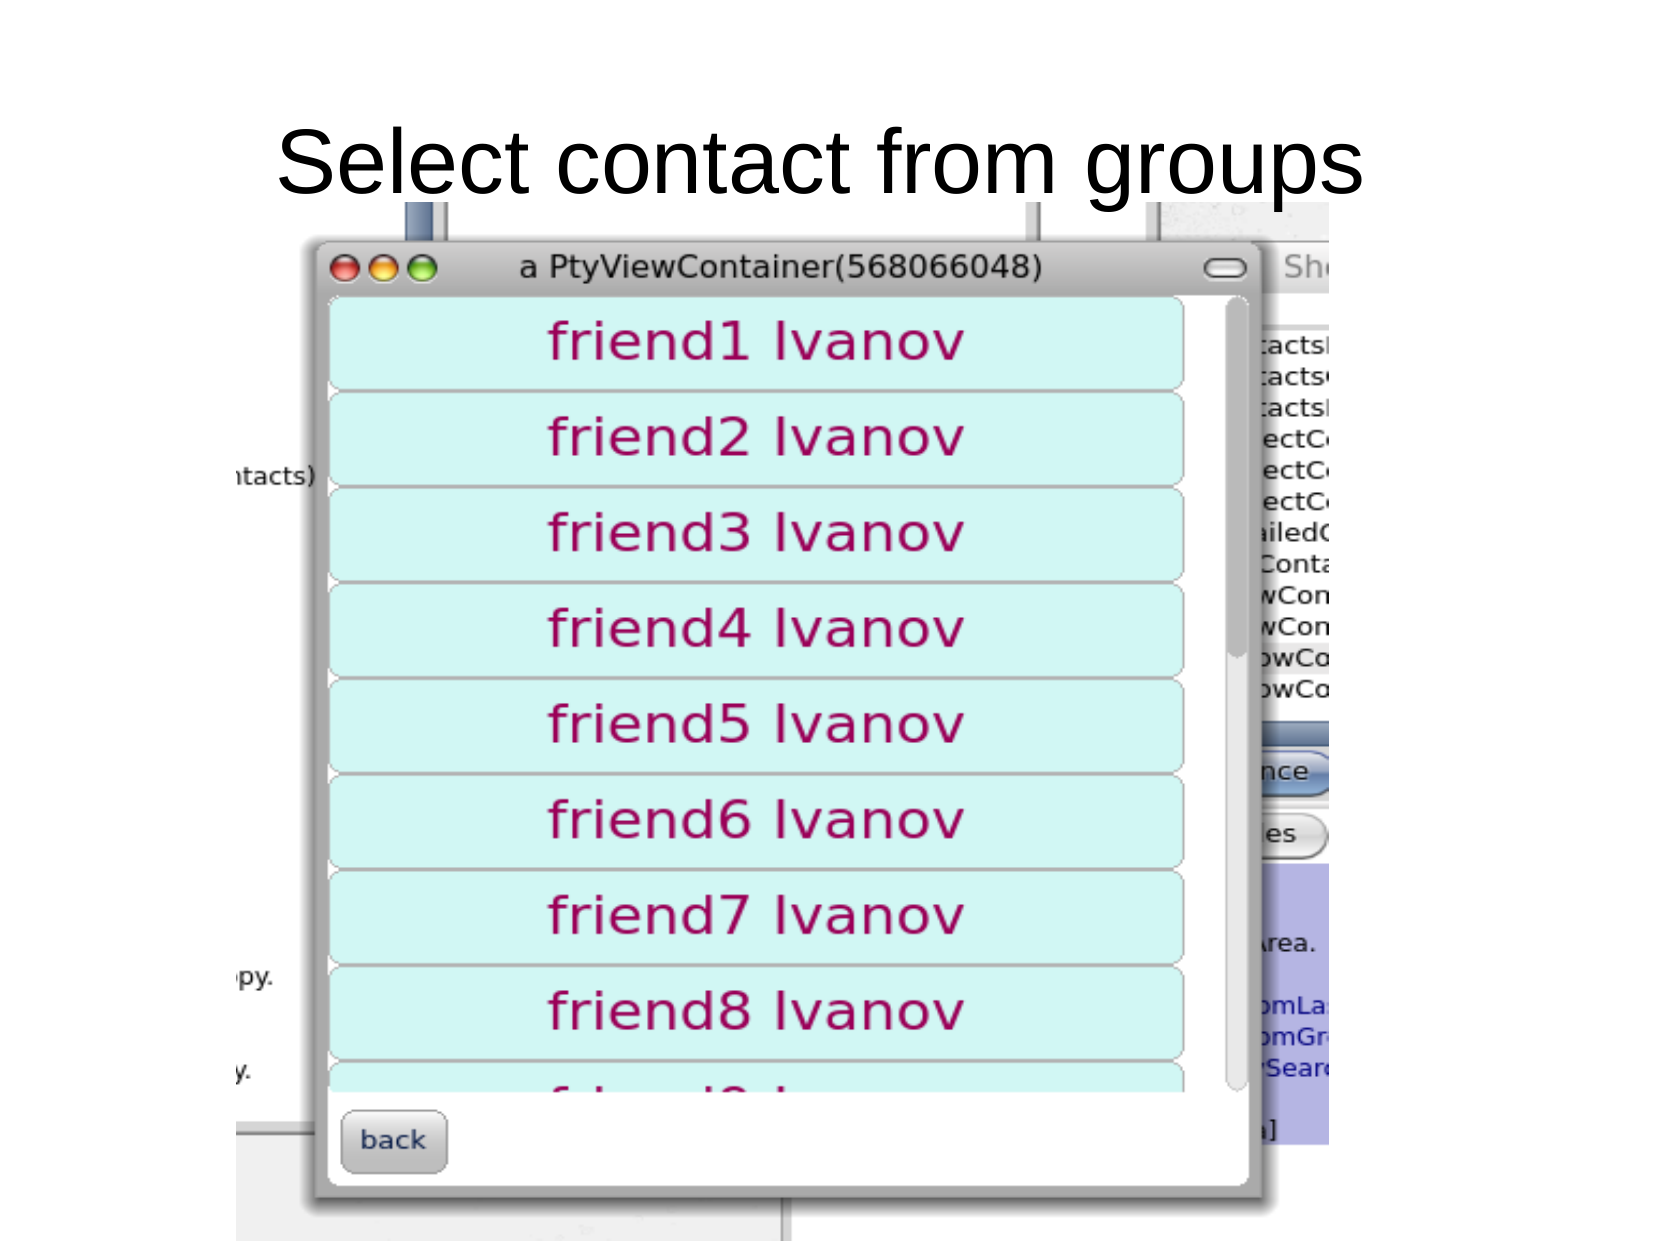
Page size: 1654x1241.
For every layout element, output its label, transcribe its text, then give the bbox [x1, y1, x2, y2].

picture [236, 266, 1329, 1241]
title Select contact from groups [76, 58, 1565, 266]
